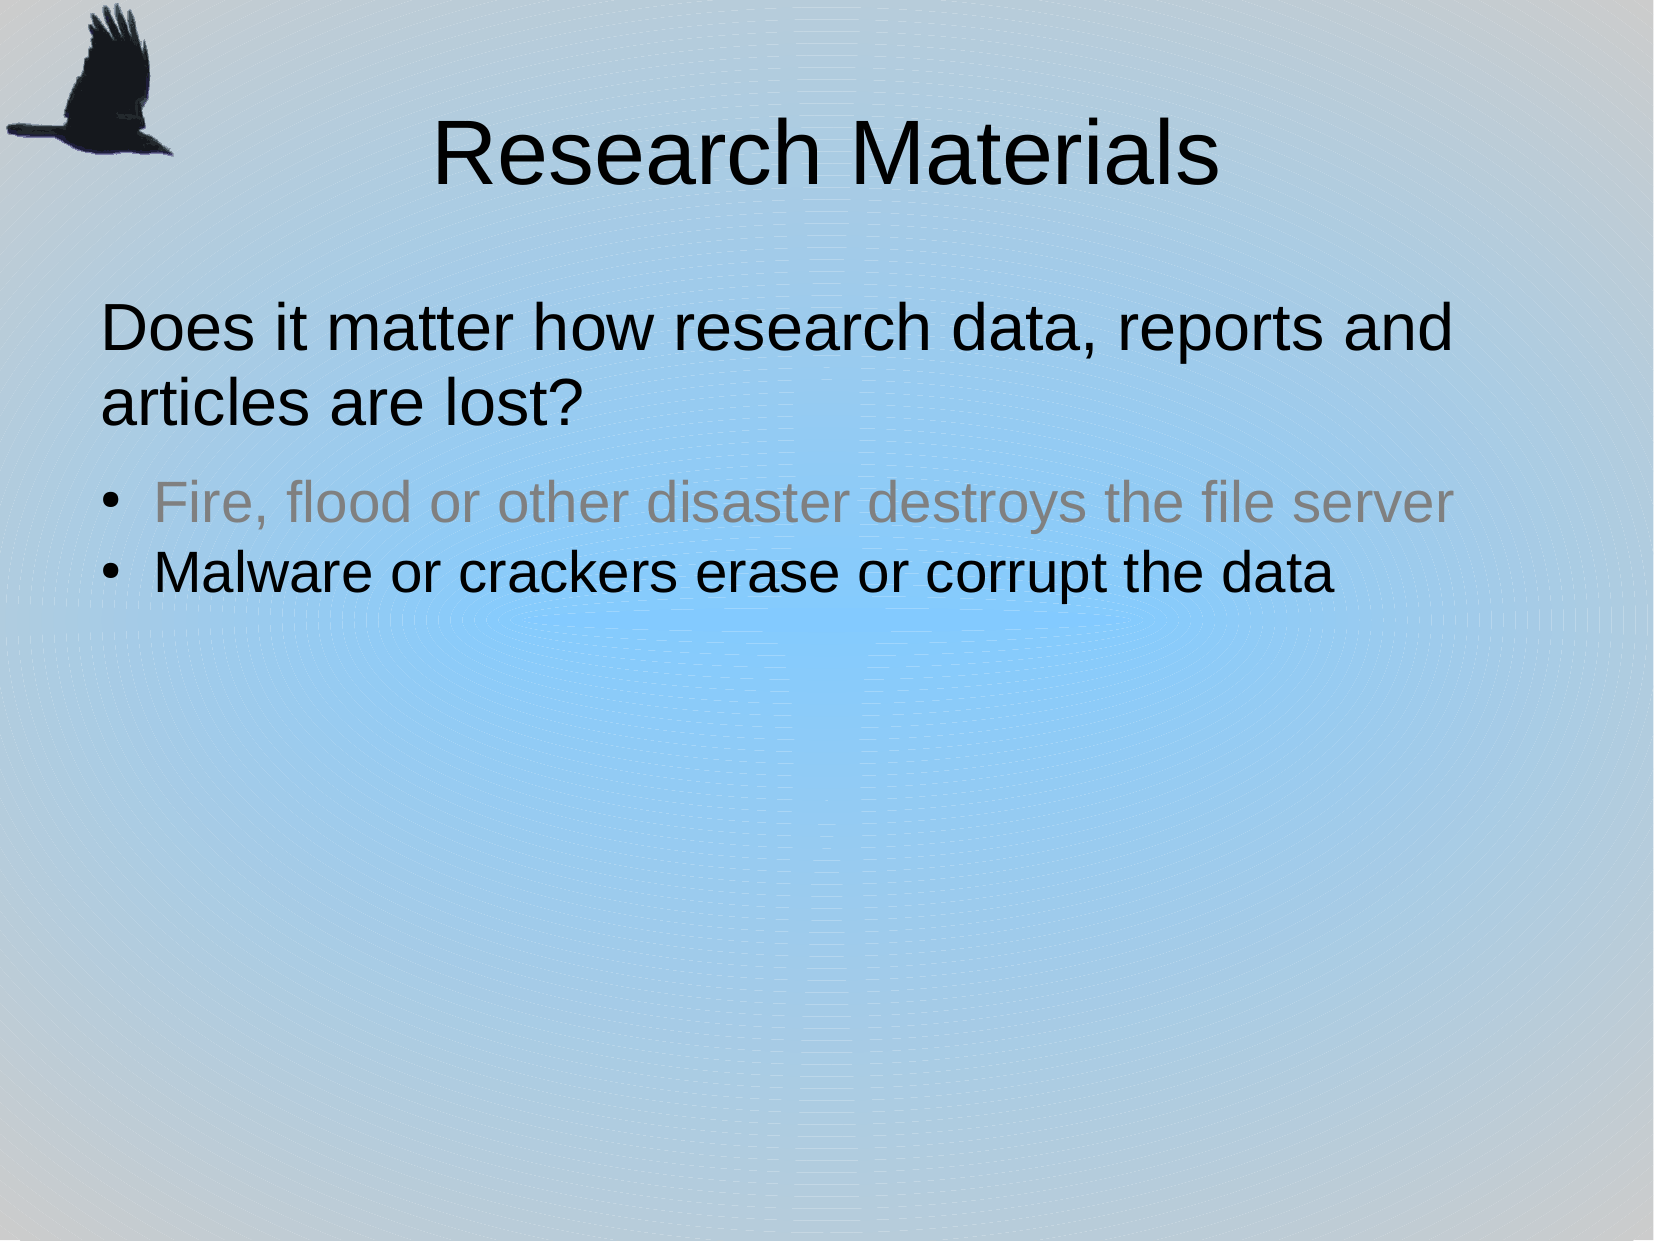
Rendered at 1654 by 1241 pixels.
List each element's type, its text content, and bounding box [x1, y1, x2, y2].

list Does it matter how research data, reports and articles are lost? Fire, flood or other disaster destroys the file server Malware or crackers erase or corrupt the data [82, 290, 1571, 1094]
title Research Materials [82, 56, 1571, 250]
picture [0, 0, 178, 160]
